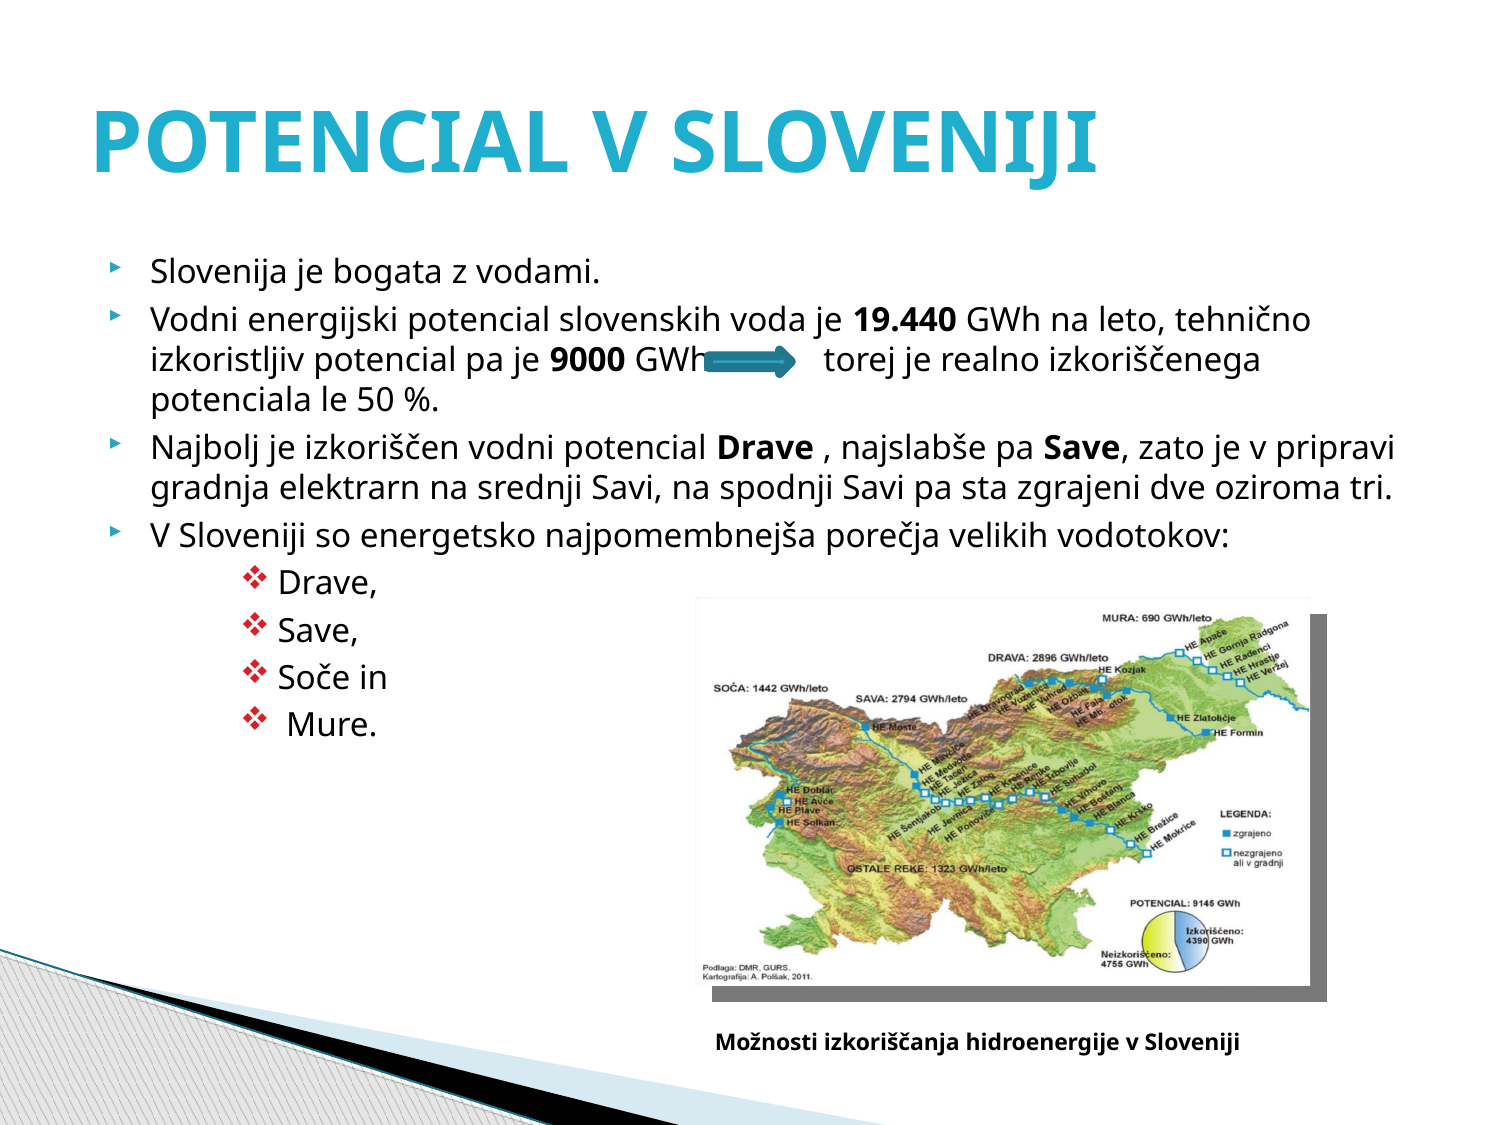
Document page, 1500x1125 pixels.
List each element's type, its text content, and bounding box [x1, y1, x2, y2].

list Slovenija je bogata z vodami. Vodni energijski potencial slovenskih voda je 19.440 GWh na leto, tehnično izkoristljiv potencial pa je 9000 GWh torej je realno izkoriščenega potenciala le 50 %. Najbolj je izkoriščen vodni potencial Drave , najslabše pa Save, zato je v pripravi gradnja elektrarn na srednji Savi, na spodnji Savi pa sta zgrajeni dve oziroma tri. V Sloveniji so energetsko najpomembnejša porečja velikih vodotokov: Drave, Save, Soče in Mure. [75, 242, 1425, 986]
title POTENCIAL V SLOVENIJI [75, 45, 1425, 233]
text_box [708, 350, 792, 374]
picture [695, 597, 1311, 986]
text_box Možnosti izkoriščanja hidroenergije v Sloveniji [700, 1019, 1471, 1125]
